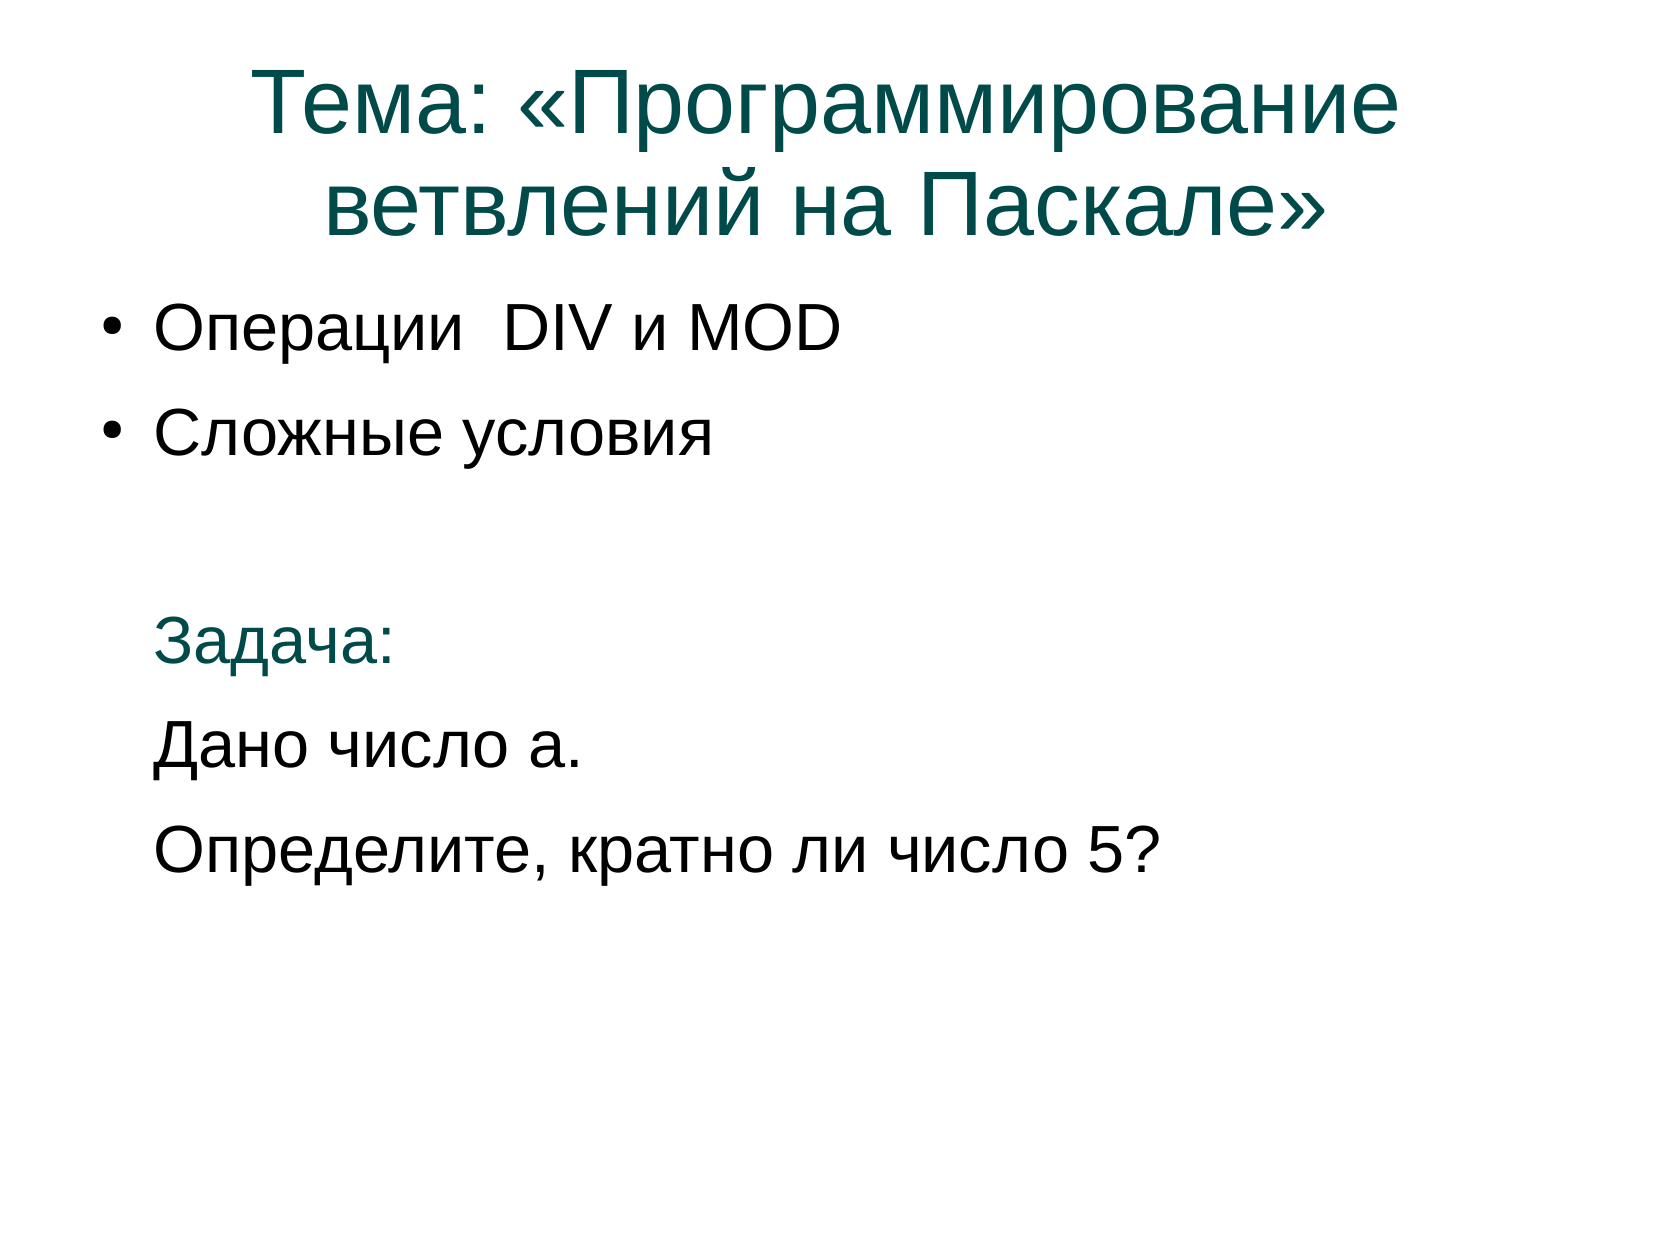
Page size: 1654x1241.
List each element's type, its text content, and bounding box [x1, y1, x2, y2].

list Операции DIV и MOD Сложные условия Задача: Дано число а. Определите, кратно ли число 5? [82, 290, 1571, 1109]
title Тема: «Программирование ветвлений на Паскале» [82, 49, 1571, 257]
